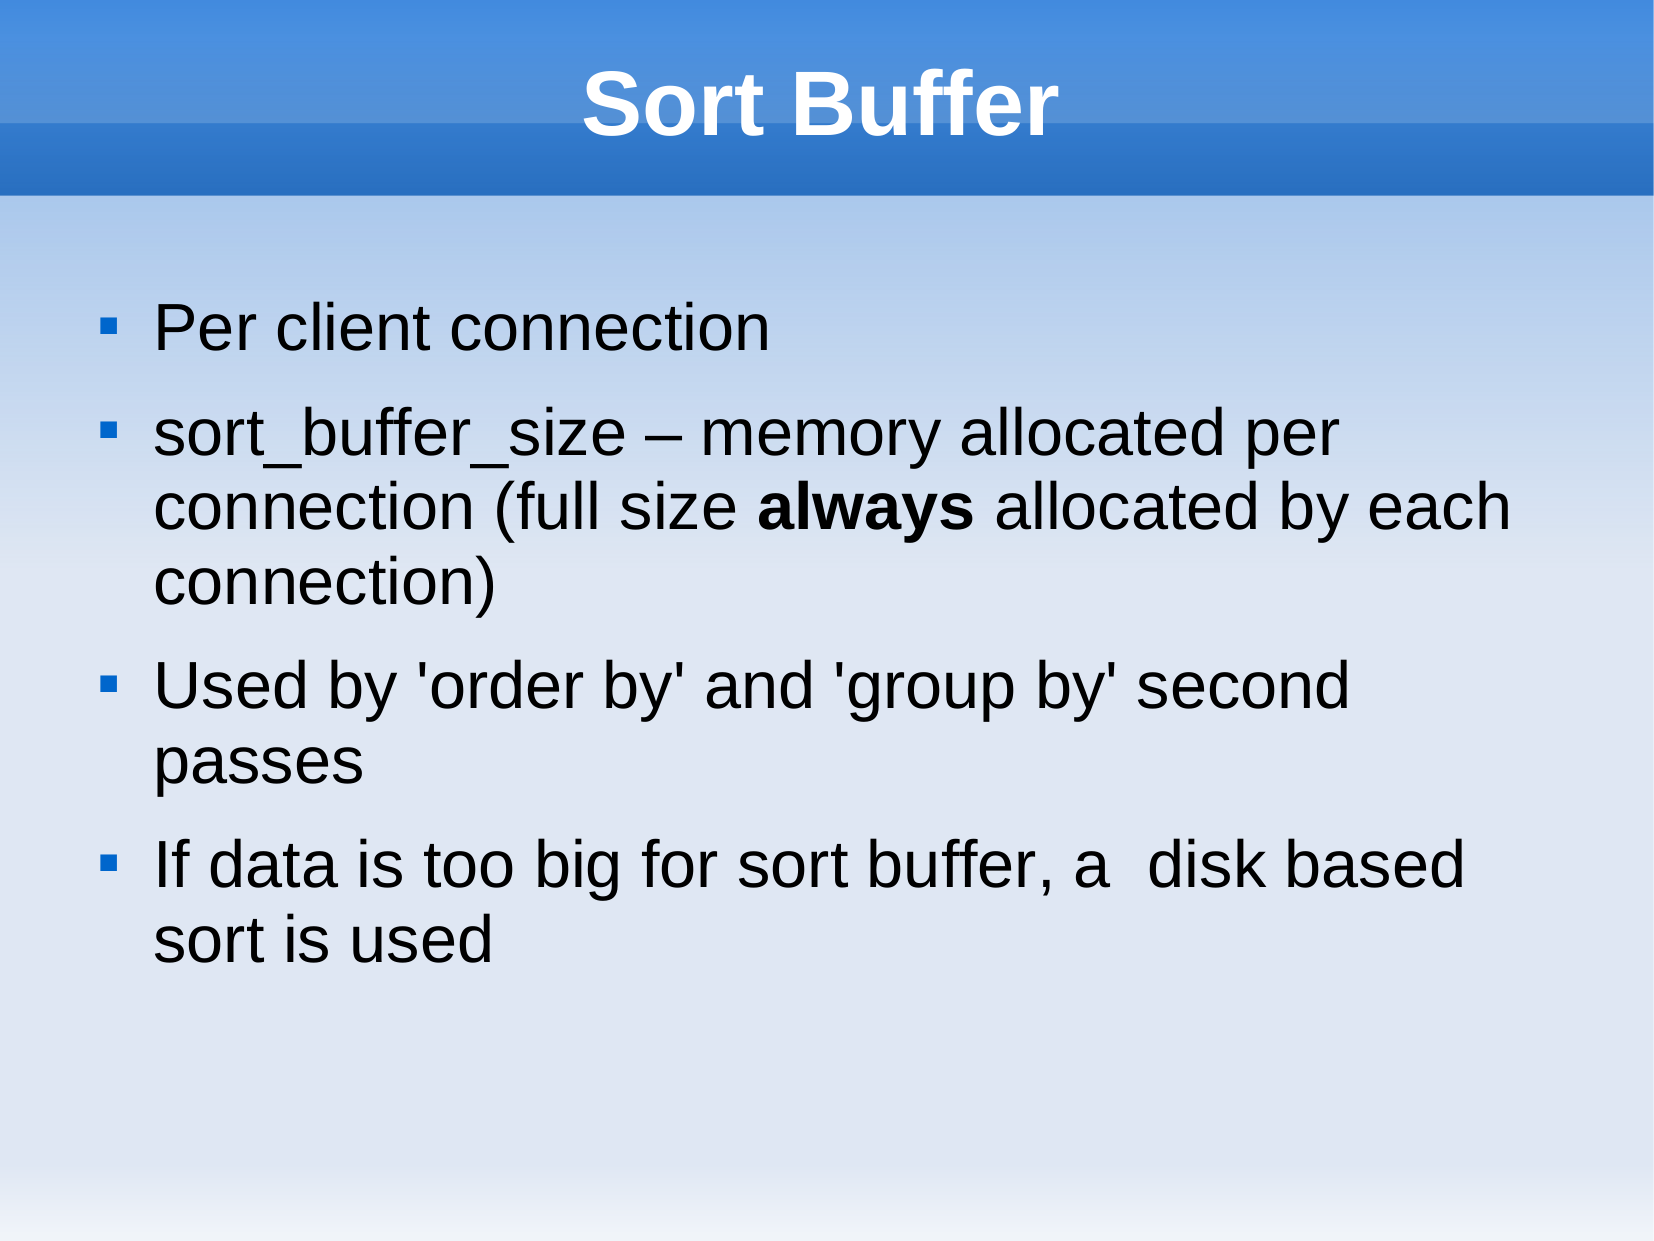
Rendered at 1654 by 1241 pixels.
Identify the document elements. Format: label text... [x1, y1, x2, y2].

title Sort Buffer [76, 0, 1565, 208]
list Per client connection sort_buffer_size – memory allocated per connection (full size always allocated by each connection) Used by 'order by' and 'group by' second passes If data is too big for sort buffer, a disk based sort is used [82, 290, 1571, 1109]
picture [0, 0, 1654, 1241]
